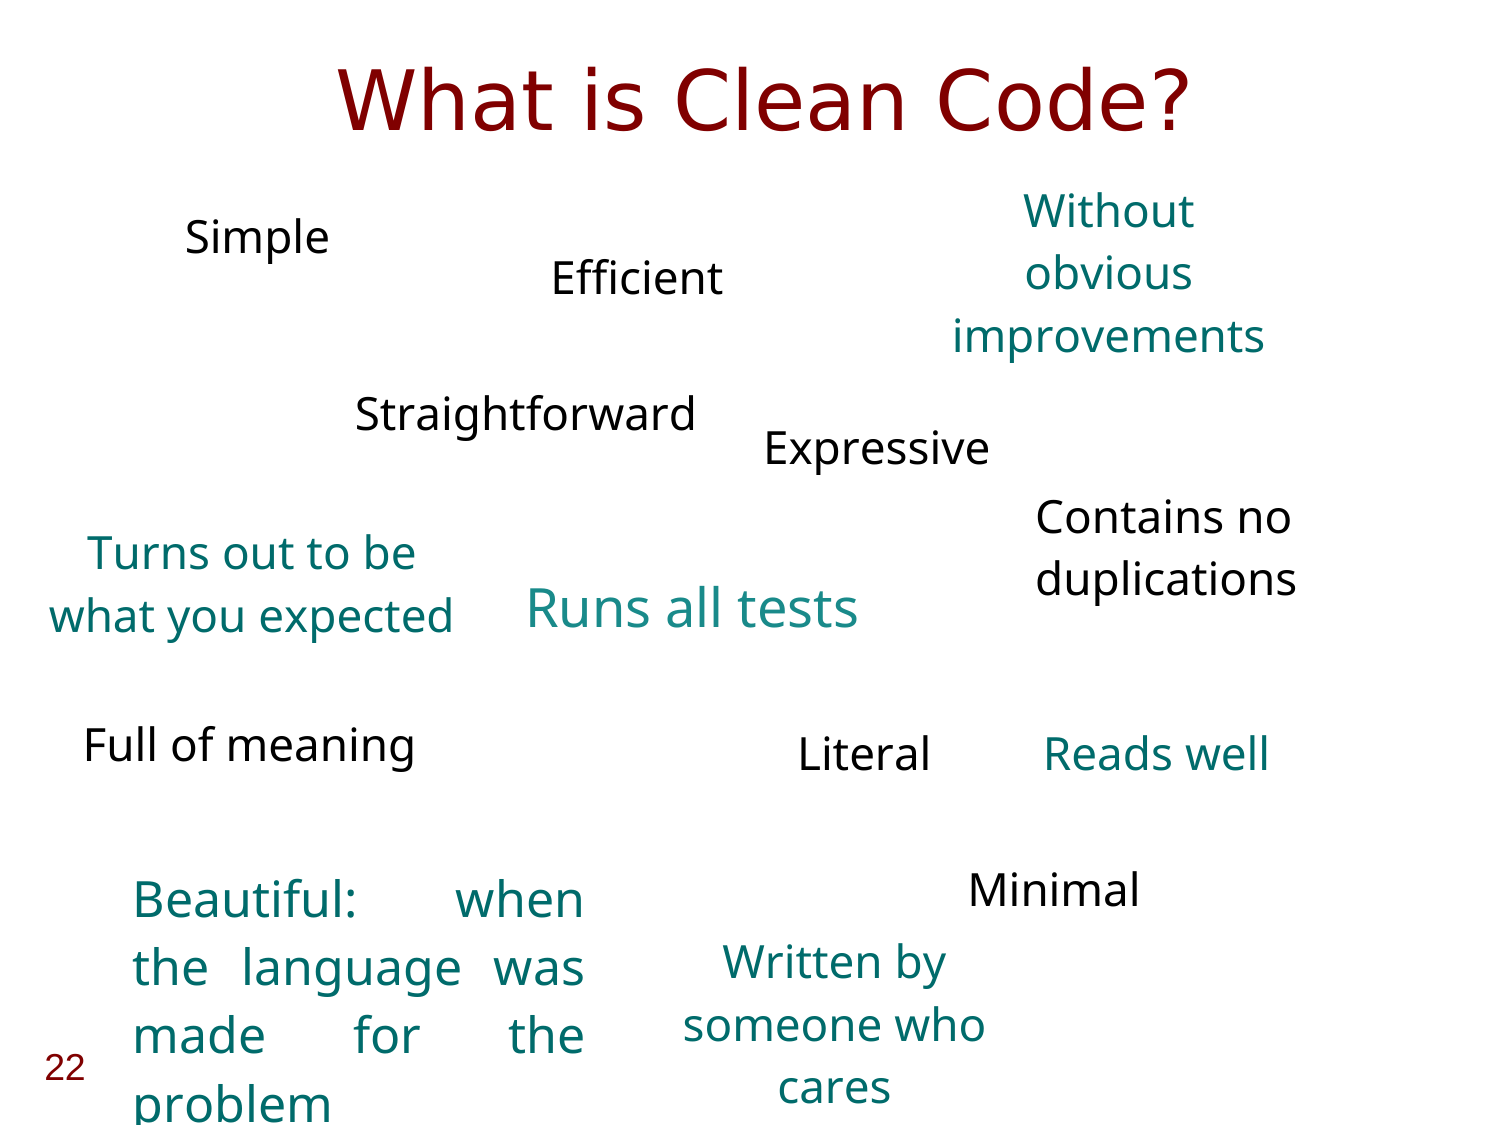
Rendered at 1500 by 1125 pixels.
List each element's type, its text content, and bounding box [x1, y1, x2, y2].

text_box Without obvious improvements [918, 178, 1300, 364]
text_box Contains no duplications [1020, 476, 1418, 595]
text_box Literal [782, 714, 1020, 788]
text_box Straightforward [340, 374, 768, 485]
text_box Simple [170, 197, 384, 264]
title What is Clean Code? [70, 27, 1459, 178]
text_box Beautiful: when the language was made for the problem [118, 856, 601, 1082]
text_box Minimal [952, 850, 1191, 924]
text_box Efficient [535, 238, 798, 371]
text_box Written by someone who cares [647, 922, 1022, 1125]
text_box Turns out to be what you expected [27, 513, 477, 647]
text_box Expressive [748, 408, 1034, 519]
text_box Reads well [1020, 714, 1293, 817]
text_box Full of meaning [68, 705, 502, 816]
text_box Runs all tests [510, 562, 953, 652]
